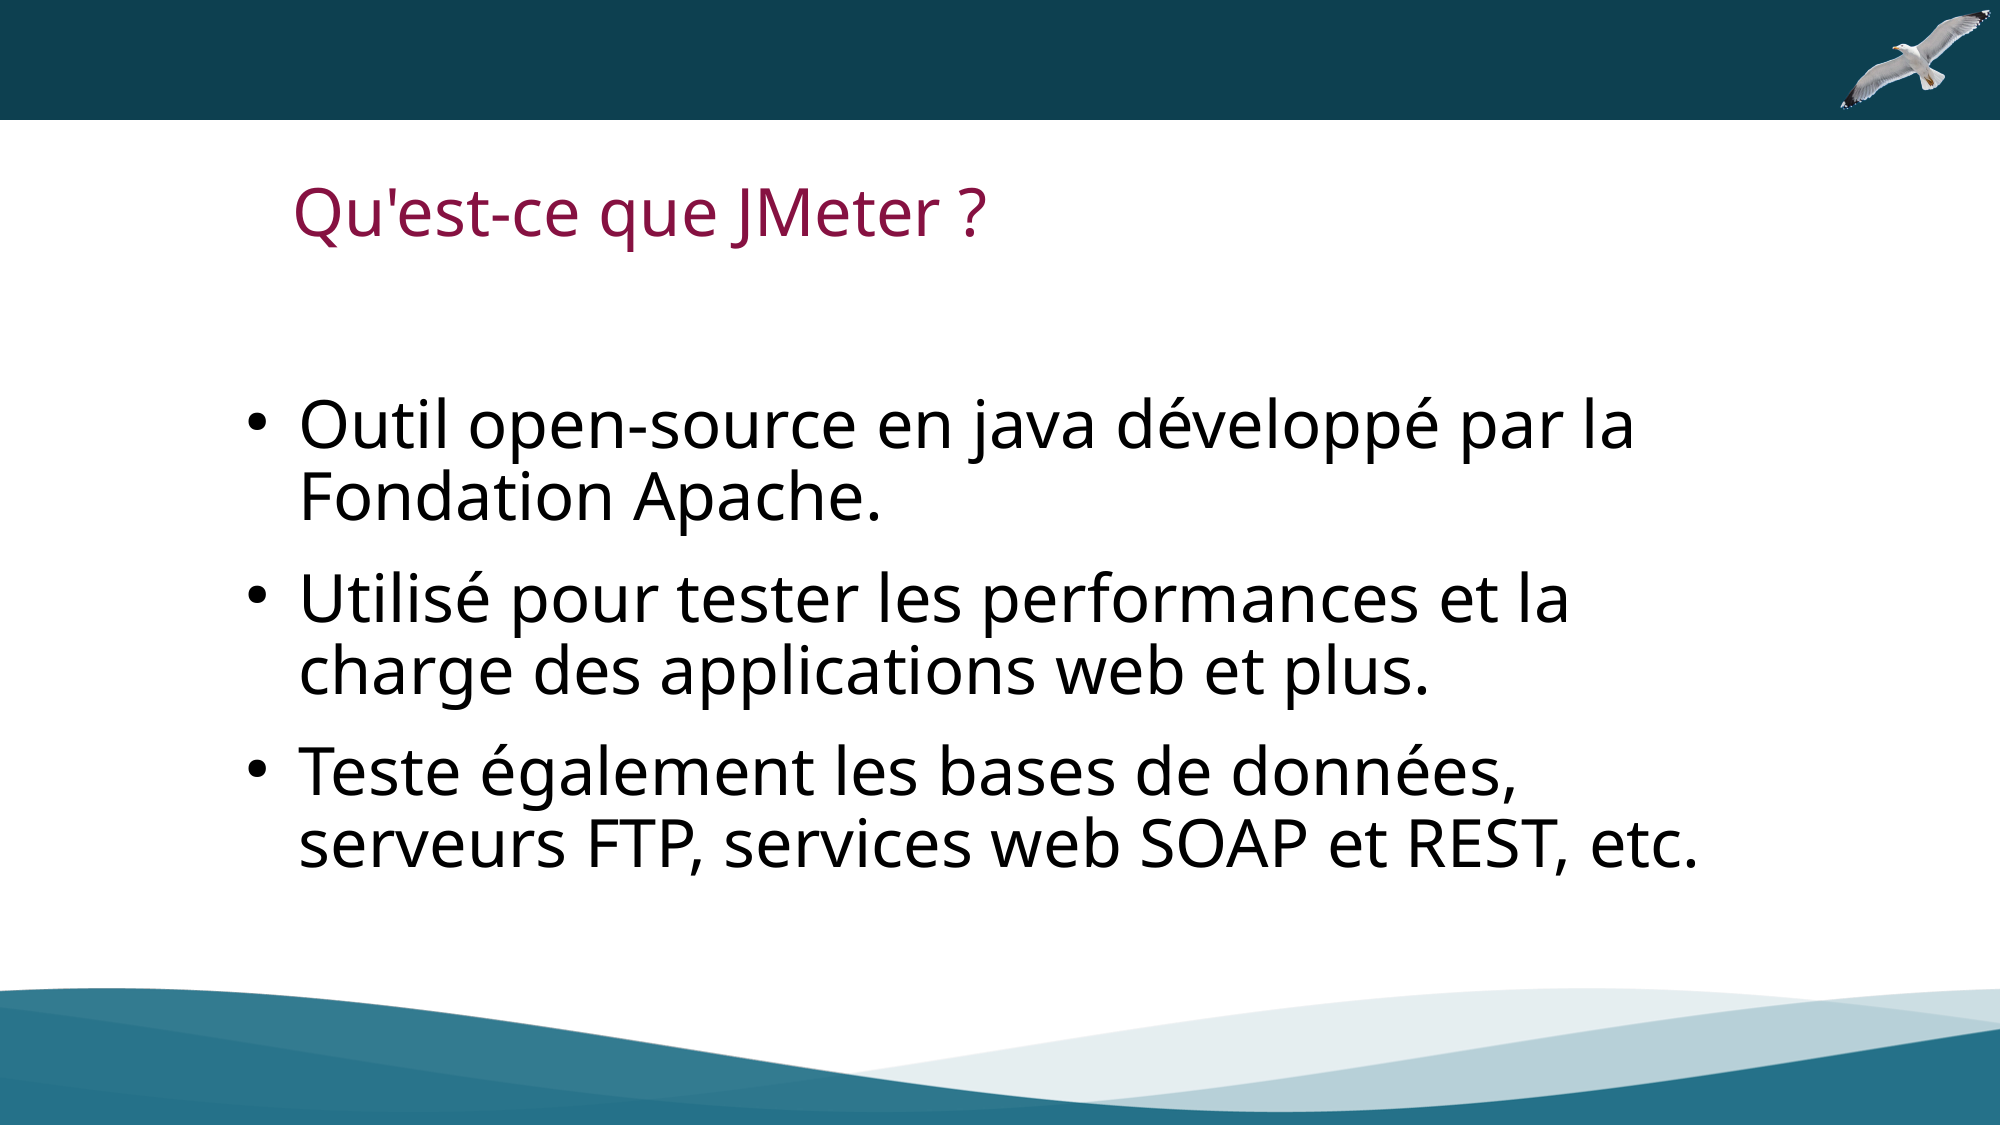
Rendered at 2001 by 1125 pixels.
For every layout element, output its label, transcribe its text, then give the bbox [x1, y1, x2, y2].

picture [0, 974, 2000, 1125]
list Outil open-source en java développé par la Fondation Apache. Utilisé pour tester les performances et la charge des applications web et plus. Teste également les bases de données, serveurs FTP, services web SOAP et REST, etc. [212, 383, 1808, 922]
picture [1820, 0, 2000, 120]
list Qu'est-ce que JMeter ? [206, 171, 1678, 303]
